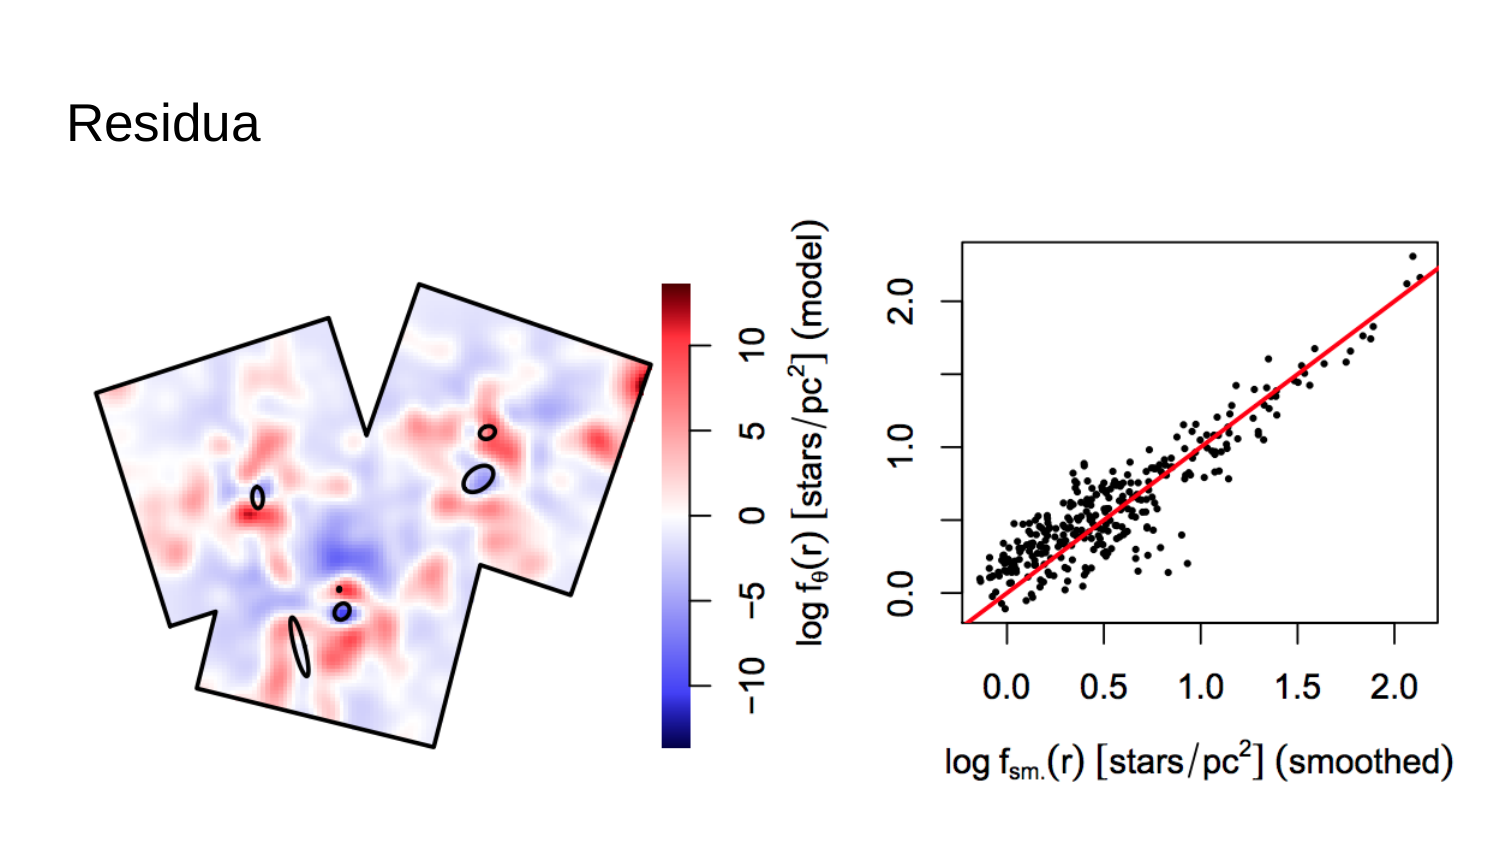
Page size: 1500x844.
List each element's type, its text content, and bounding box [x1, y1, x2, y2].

title Residua [51, 72, 1449, 167]
picture [24, 191, 1475, 812]
